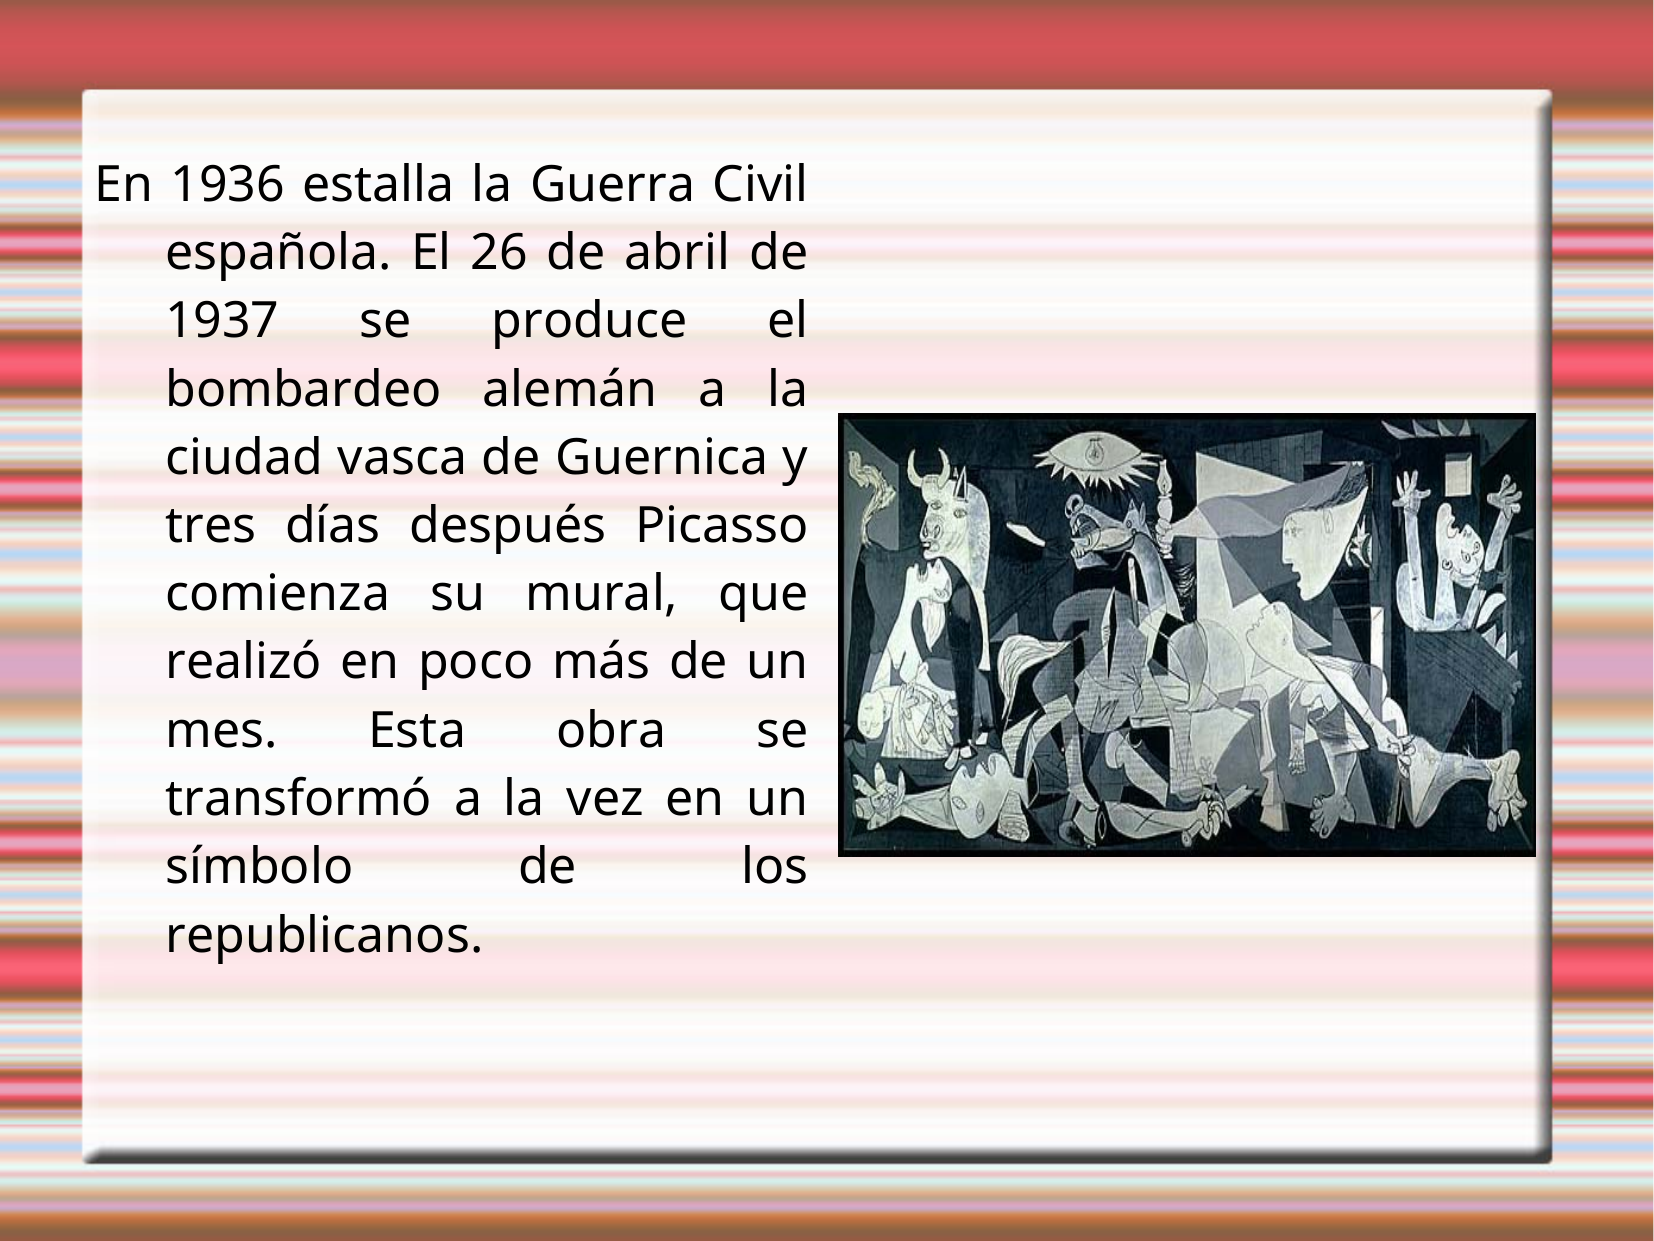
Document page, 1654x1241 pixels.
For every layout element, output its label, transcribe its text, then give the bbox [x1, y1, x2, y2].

picture [0, 0, 1654, 1241]
list En 1936 estalla la Guerra Civil española. El 26 de abril de 1937 se produce el bombardeo alemán a la ciudad vasca de Guernica y tres días después Picasso comienza su mural, que realizó en poco más de un mes. Esta obra se transformó a la vez en un símbolo de los republicanos. [82, 147, 809, 1109]
